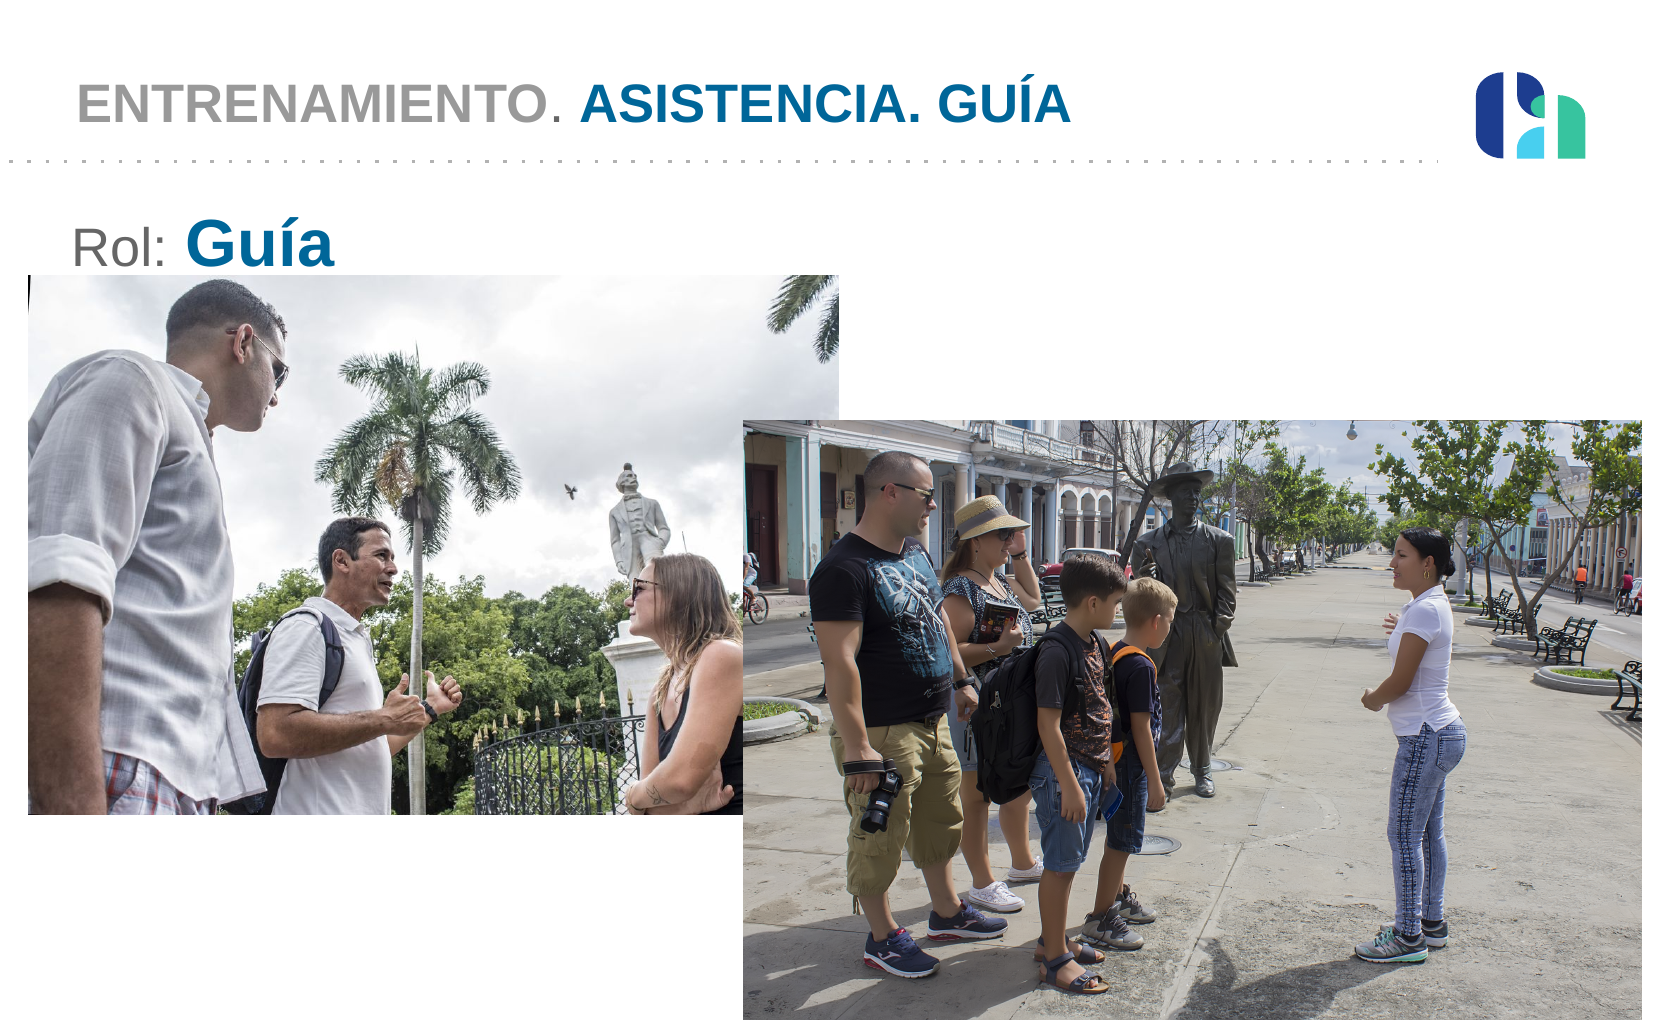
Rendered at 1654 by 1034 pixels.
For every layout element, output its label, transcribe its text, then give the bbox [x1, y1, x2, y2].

picture [1476, 72, 1586, 159]
picture [28, 275, 1642, 1020]
text_box ENTRENAMIENTO. ASISTENCIA. GUÍA [76, 36, 1476, 165]
text_box Rol: Guía [56, 161, 1284, 401]
